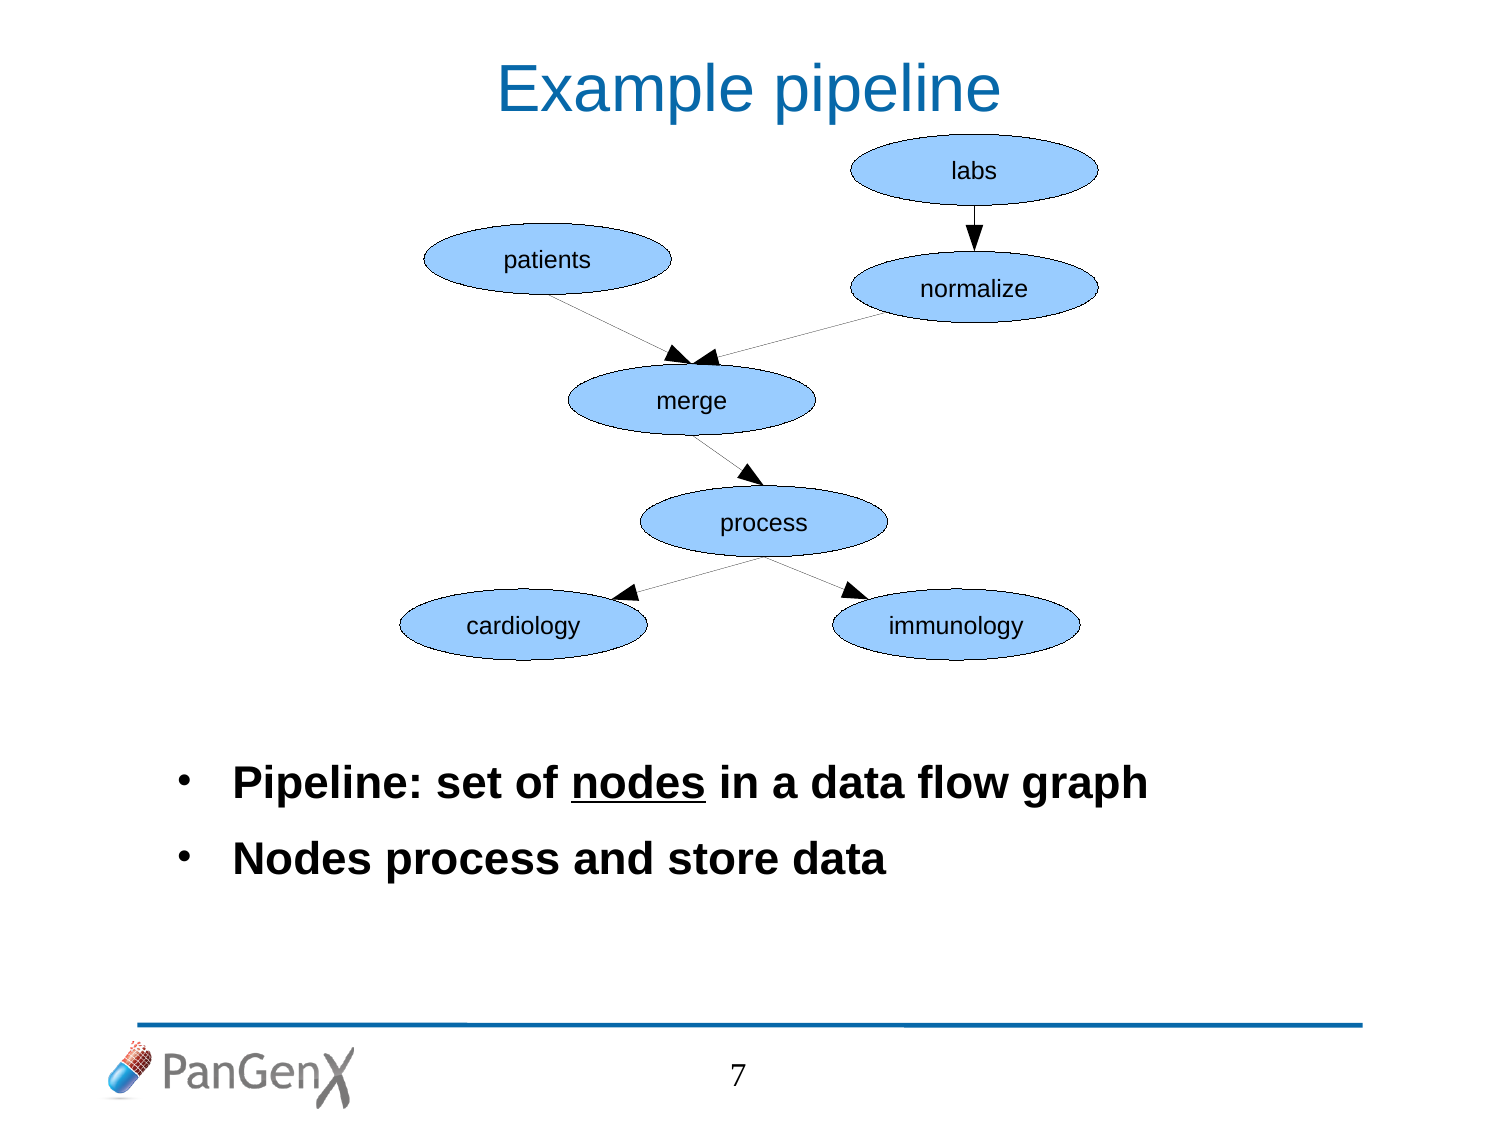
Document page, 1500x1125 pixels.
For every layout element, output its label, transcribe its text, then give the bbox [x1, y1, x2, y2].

text_box labs [850, 134, 1099, 206]
text_box immunology [832, 588, 1081, 661]
text_box merge [568, 364, 816, 436]
text_box patients [423, 223, 672, 295]
title Example pipeline [0, 6, 1500, 149]
text_box cardiology [399, 588, 648, 661]
list Pipeline: set of nodes in a data flow graph Nodes process and store data [153, 735, 1426, 1021]
text_box process [640, 485, 888, 557]
picture [89, 1041, 354, 1109]
text_box normalize [850, 251, 1099, 323]
